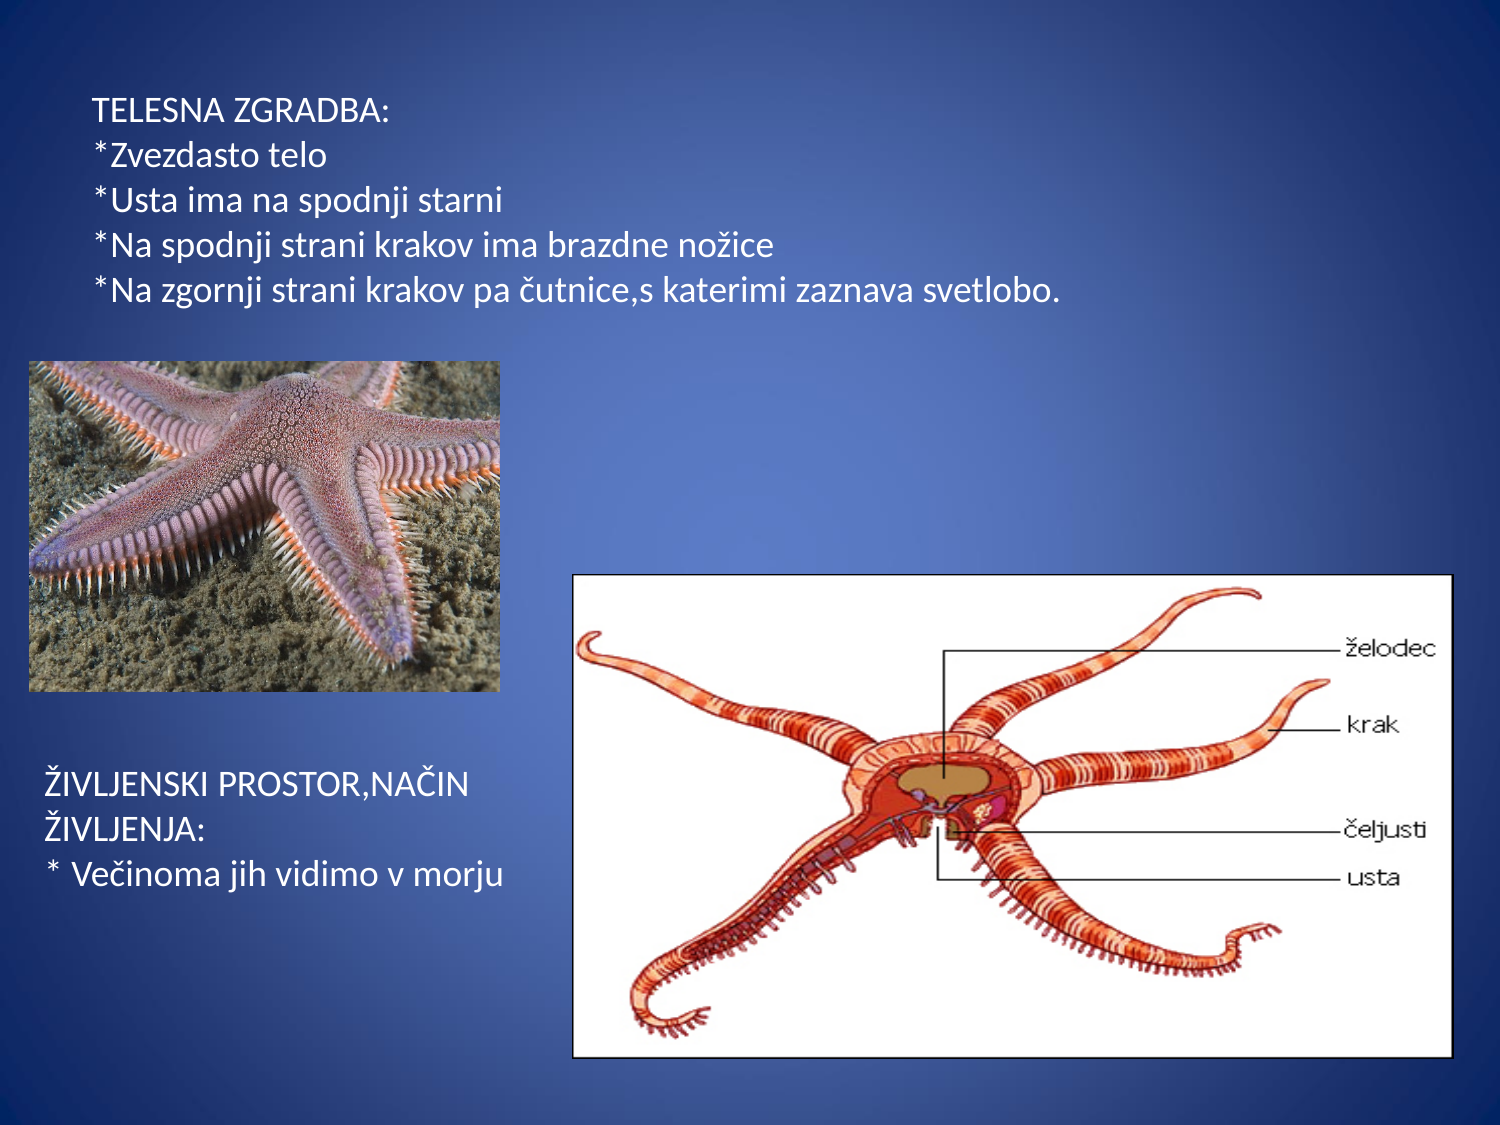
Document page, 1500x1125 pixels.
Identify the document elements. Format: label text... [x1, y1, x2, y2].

text_box TELESNA ZGRADBA: *Zvezdasto telo *Usta ima na spodnji starni *Na spodnji strani krakov ima brazdne nožice *Na zgornji strani krakov pa čutnice,s katerimi zaznava svetlobo. [76, 78, 1235, 318]
picture [0, 0, 1500, 1125]
text_box ŽIVLJENSKI PROSTOR,NAČIN ŽIVLJENJA: * Večinoma jih vidimo v morju [29, 751, 550, 902]
